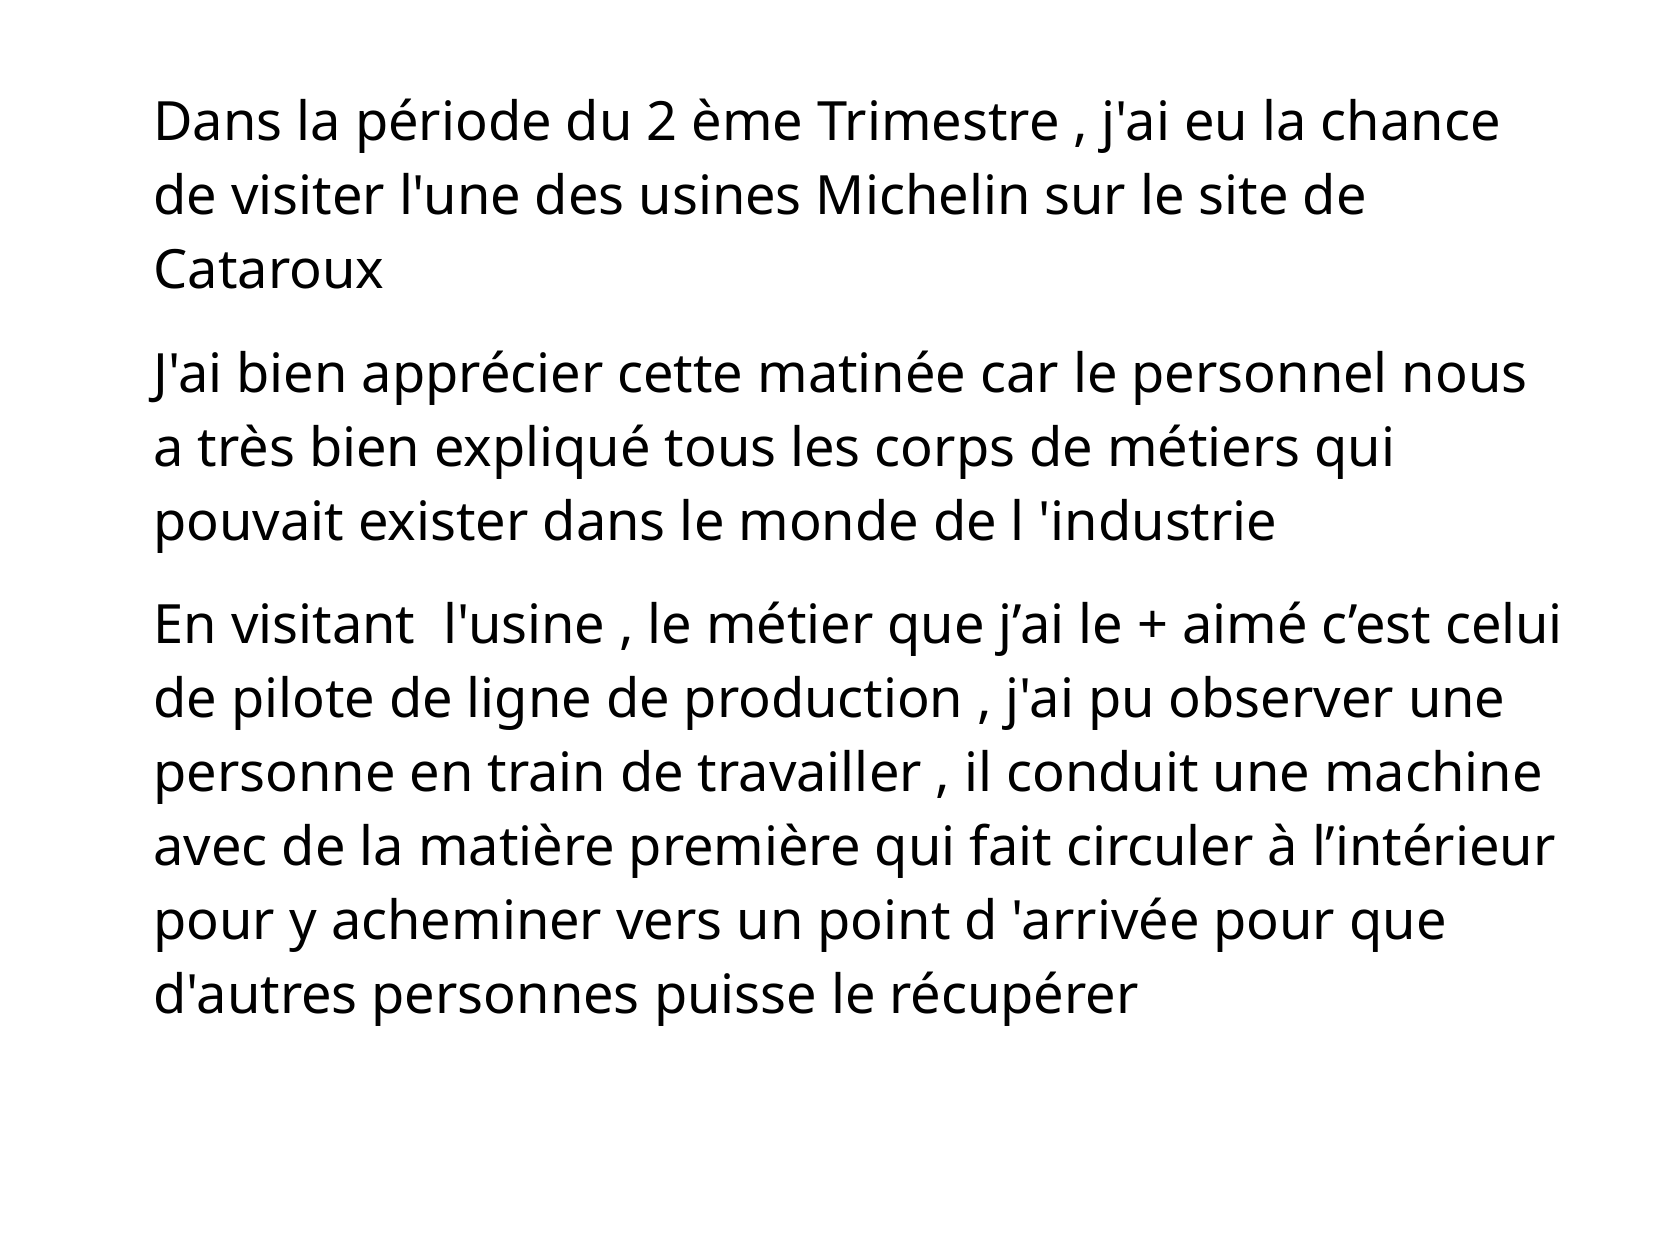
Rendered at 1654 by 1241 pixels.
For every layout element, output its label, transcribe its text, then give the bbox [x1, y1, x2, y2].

list Dans la période du 2 ème Trimestre , j'ai eu la chance de visiter l'une des usines Michelin sur le site de Cataroux J'ai bien apprécier cette matinée car le personnel nous a très bien expliqué tous les corps de métiers qui pouvait exister dans le monde de l 'industrie En visitant l'usine , le métier que j’ai le + aimé c’est celui de pilote de ligne de production , j'ai pu observer une personne en train de travailler , il conduit une machine avec de la matière première qui fait circuler à l’intérieur pour y acheminer vers un point d 'arrivée pour que d'autres personnes puisse le récupérer [82, 82, 1571, 1109]
